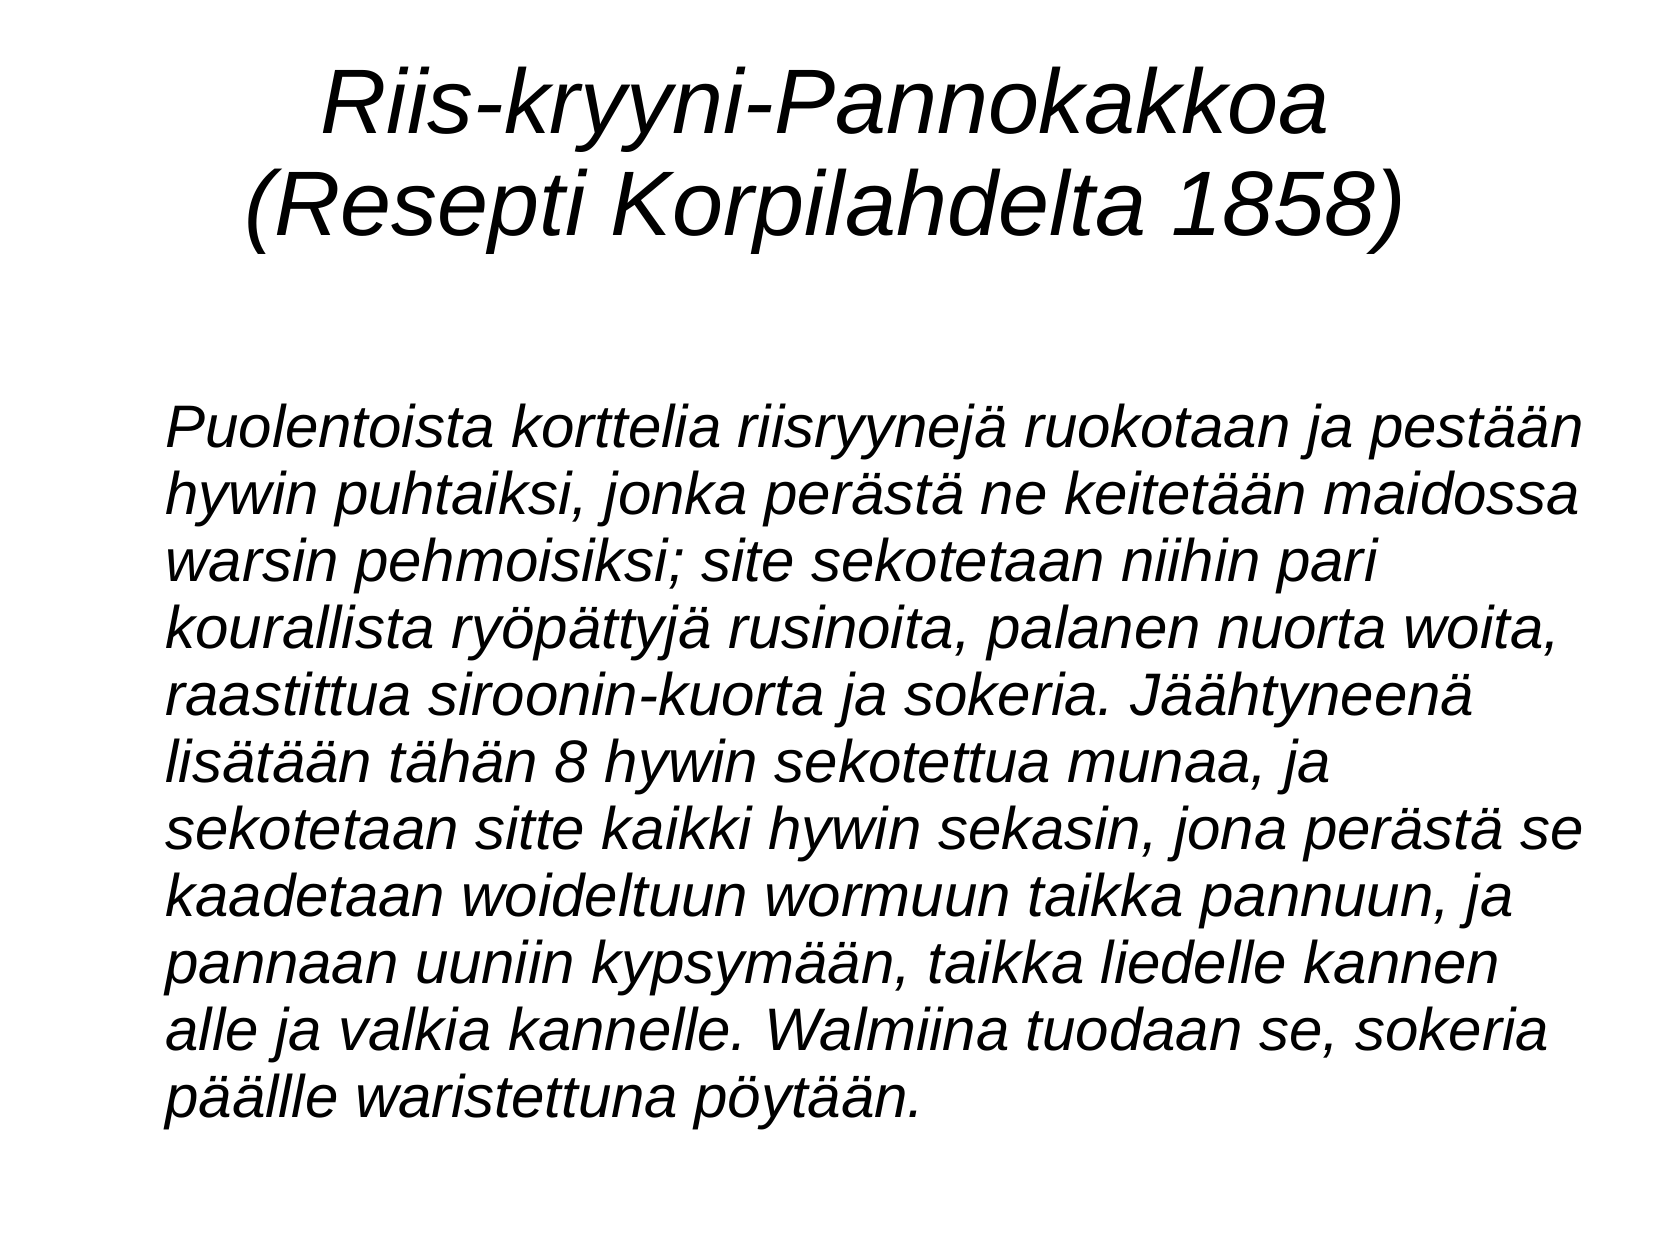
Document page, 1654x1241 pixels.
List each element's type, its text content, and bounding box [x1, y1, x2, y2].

title Riis-kryyni-Pannokakkoa (Resepti Korpilahdelta 1858) [82, 31, 1570, 274]
list Puolentoista korttelia riisryynejä ruokotaan ja pestään hywin puhtaiksi, jonka perästä ne keitetään maidossa warsin pehmoisiksi; site sekotetaan niihin pari kourallista ryöpättyjä rusinoita, palanen nuorta woita, raastittua siroonin-kuorta ja sokeria. Jäähtyneenä lisätään tähän 8 hywin sekotettua munaa, ja sekotetaan sitte kaikki hywin sekasin, jona perästä se kaadetaan woideltuun wormuun taikka pannuun, ja pannaan uuniin kypsymään, taikka liedelle kannen alle ja valkia kannelle. Walmiina tuodaan se, sokeria päällle waristettuna pöytään. [101, 299, 1589, 1156]
